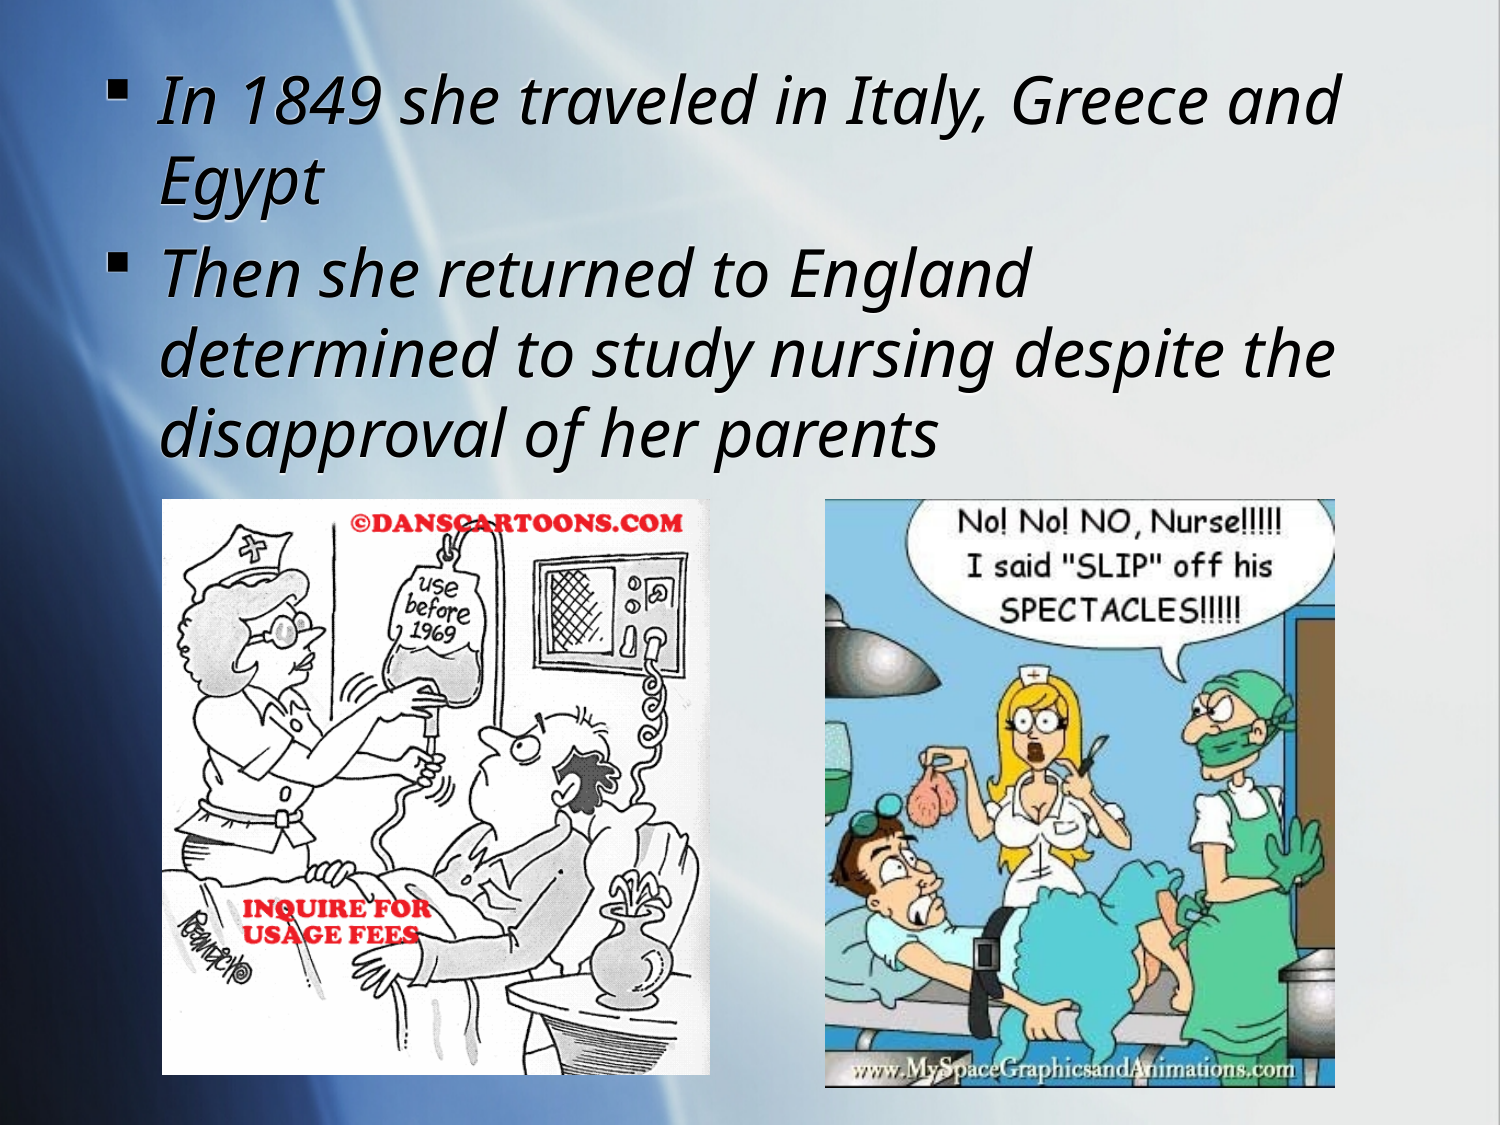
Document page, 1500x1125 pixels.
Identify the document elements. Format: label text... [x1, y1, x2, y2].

list In 1849 she traveled in Italy, Greece and Egypt Then she returned to England determined to study nursing despite the disapproval of her parents [87, 50, 1363, 500]
picture [0, 0, 1500, 1125]
